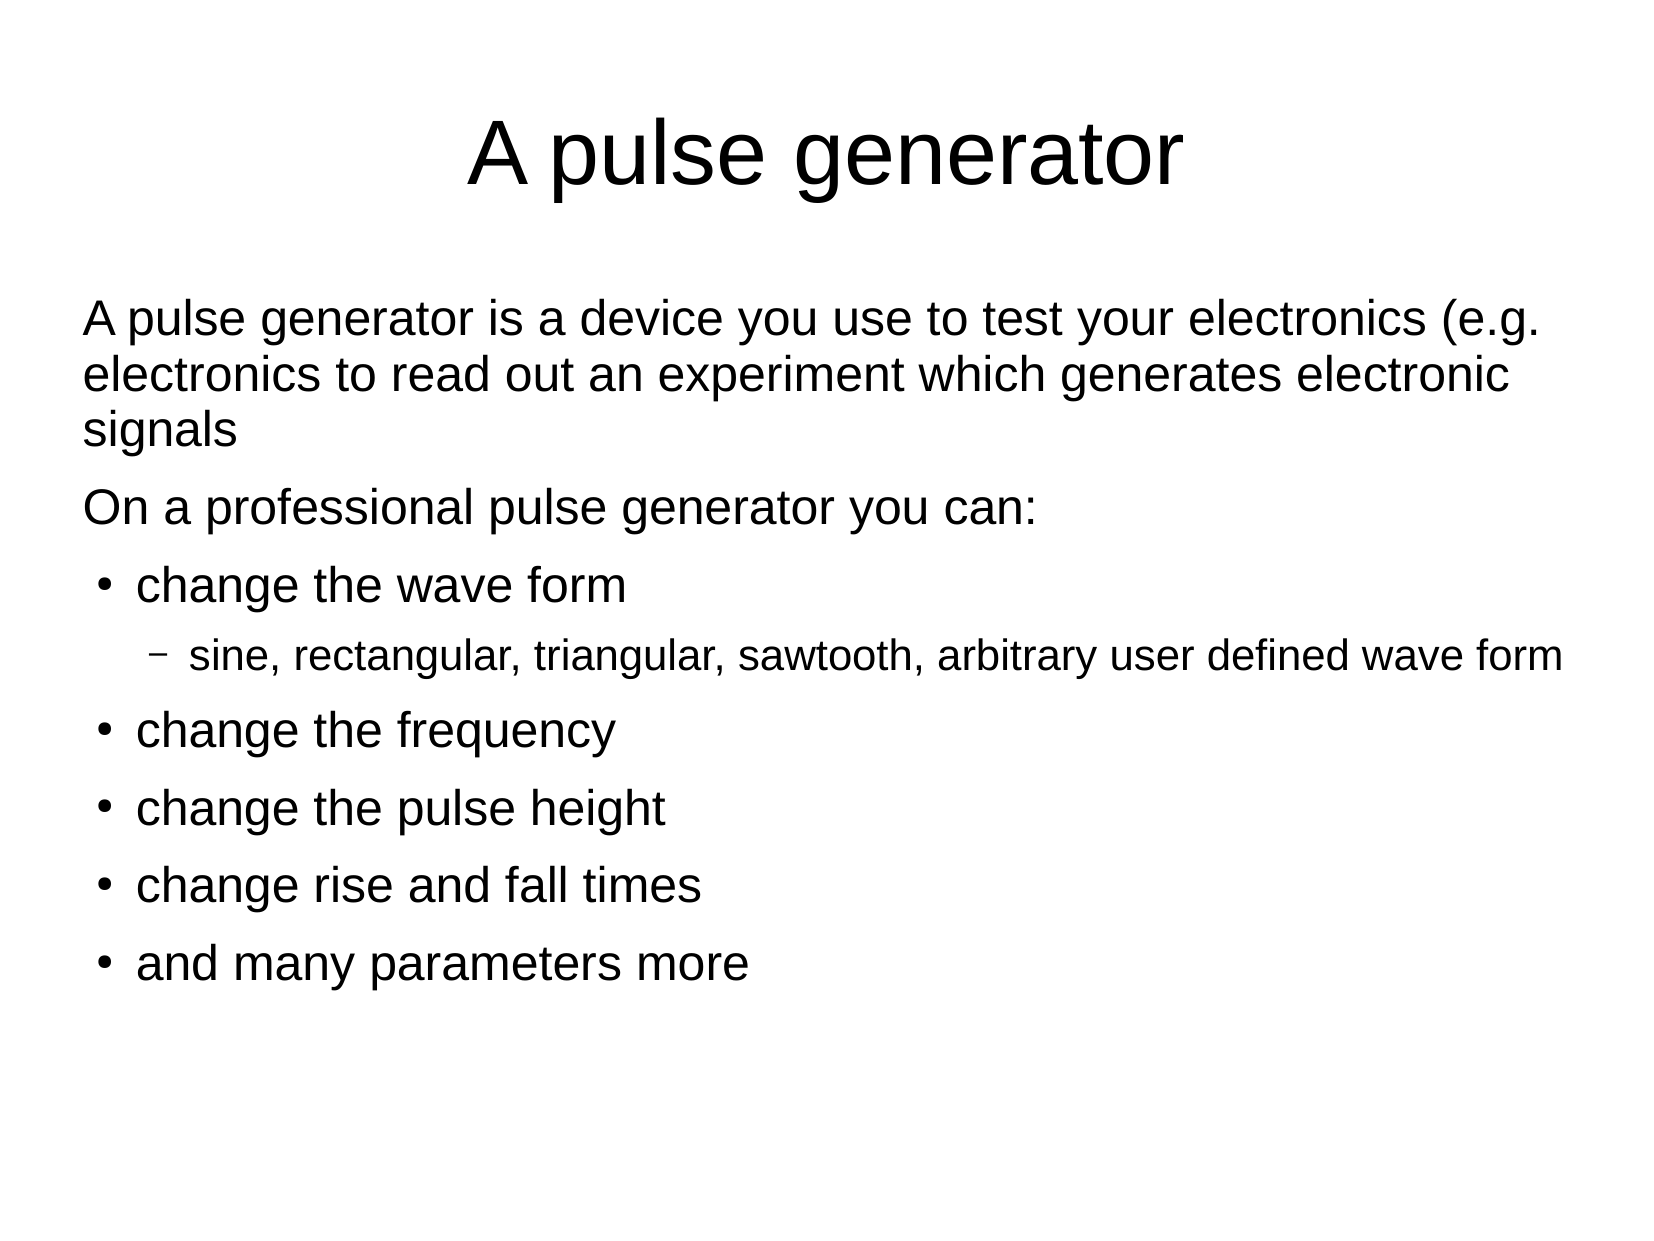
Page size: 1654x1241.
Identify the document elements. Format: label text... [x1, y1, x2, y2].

title A pulse generator [82, 49, 1571, 257]
list A pulse generator is a device you use to test your electronics (e.g. electronics to read out an experiment which generates electronic signals On a professional pulse generator you can: change the wave form sine, rectangular, triangular, sawtooth, arbitrary user defined wave form change the frequency change the pulse height change rise and fall times and many parameters more [82, 290, 1571, 1010]
